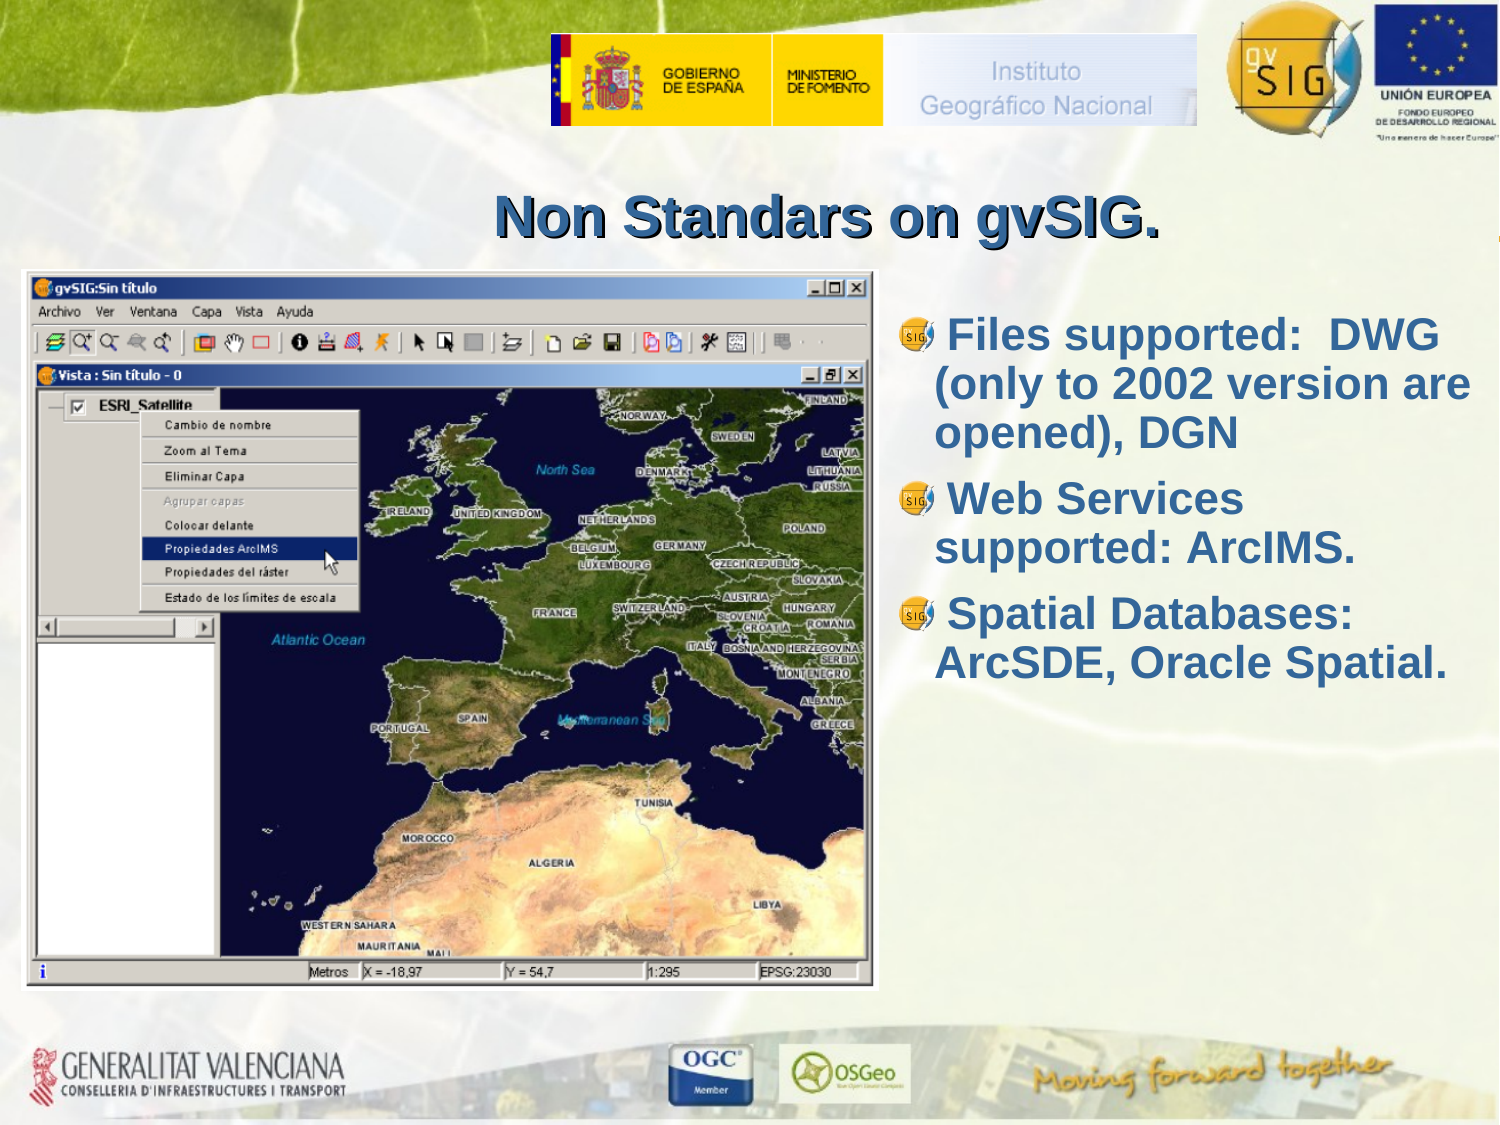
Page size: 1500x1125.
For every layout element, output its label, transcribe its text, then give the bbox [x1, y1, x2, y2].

list Files supported: DWG (only to 2002 version are opened), DGN Web Services supported: ArcIMS. Spatial Databases: ArcSDE, Oracle Spatial. [863, 310, 1489, 1020]
picture [0, 0, 1499, 1125]
title Non Standars on gvSIG. [300, 136, 1353, 299]
